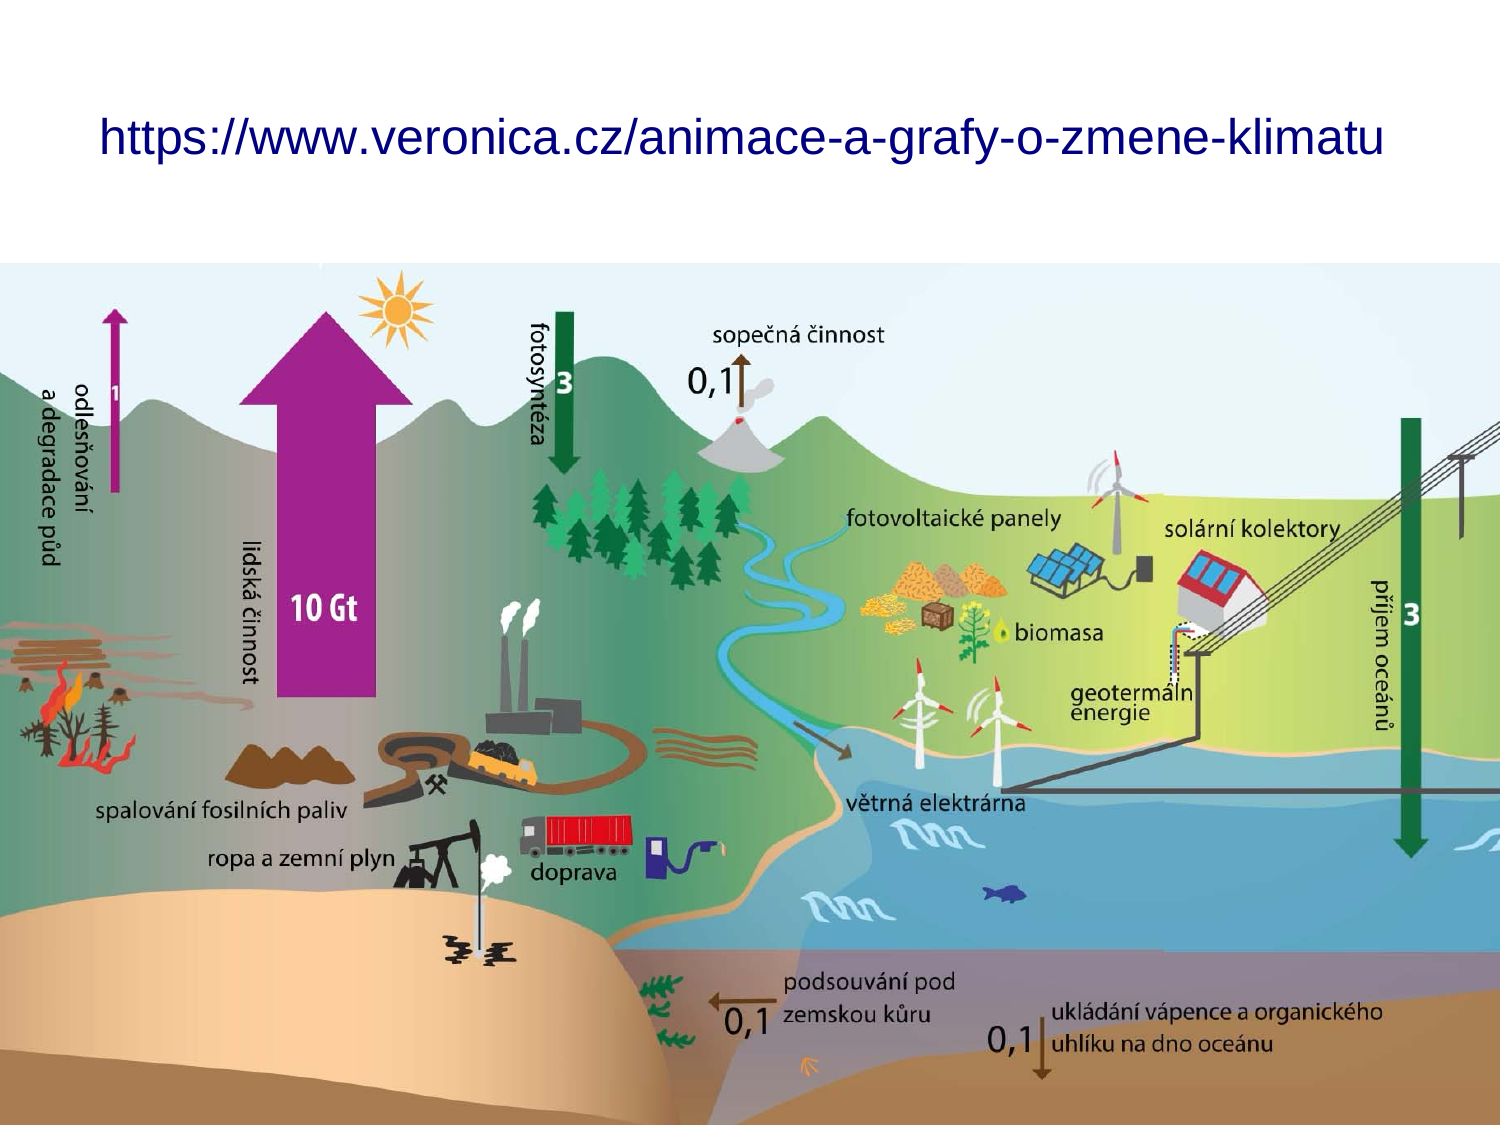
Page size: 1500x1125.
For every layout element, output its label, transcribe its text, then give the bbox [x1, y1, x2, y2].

picture [0, 263, 1500, 1125]
title https://www.veronica.cz/animace-a-grafy-o-zmene-klimatu [75, 44, 1425, 233]
